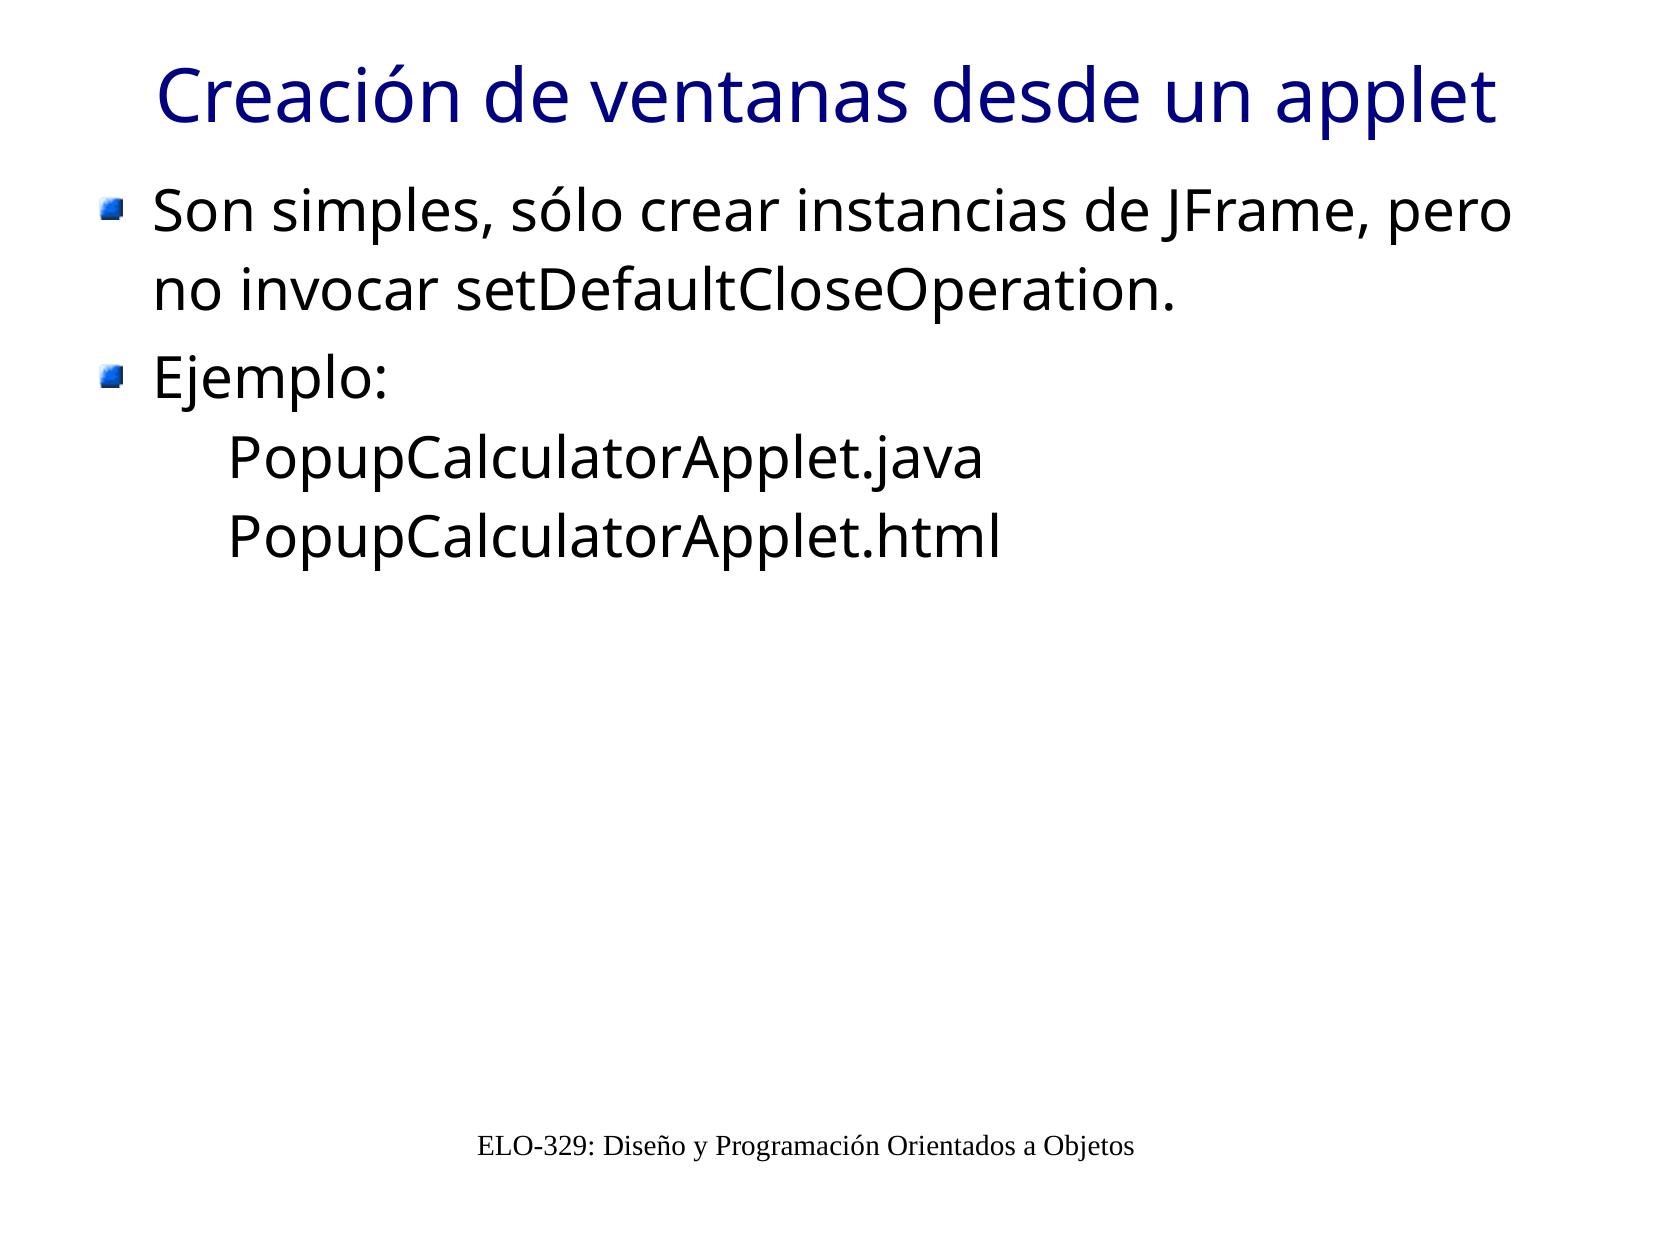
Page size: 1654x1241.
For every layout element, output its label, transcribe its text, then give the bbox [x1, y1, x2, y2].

title Creación de ventanas desde un applet [82, 43, 1571, 145]
list Son simples, sólo crear instancias de JFrame, pero no invocar setDefaultCloseOperation. Ejemplo: PopupCalculatorApplet.java PopupCalculatorApplet.html [81, 169, 1571, 1124]
